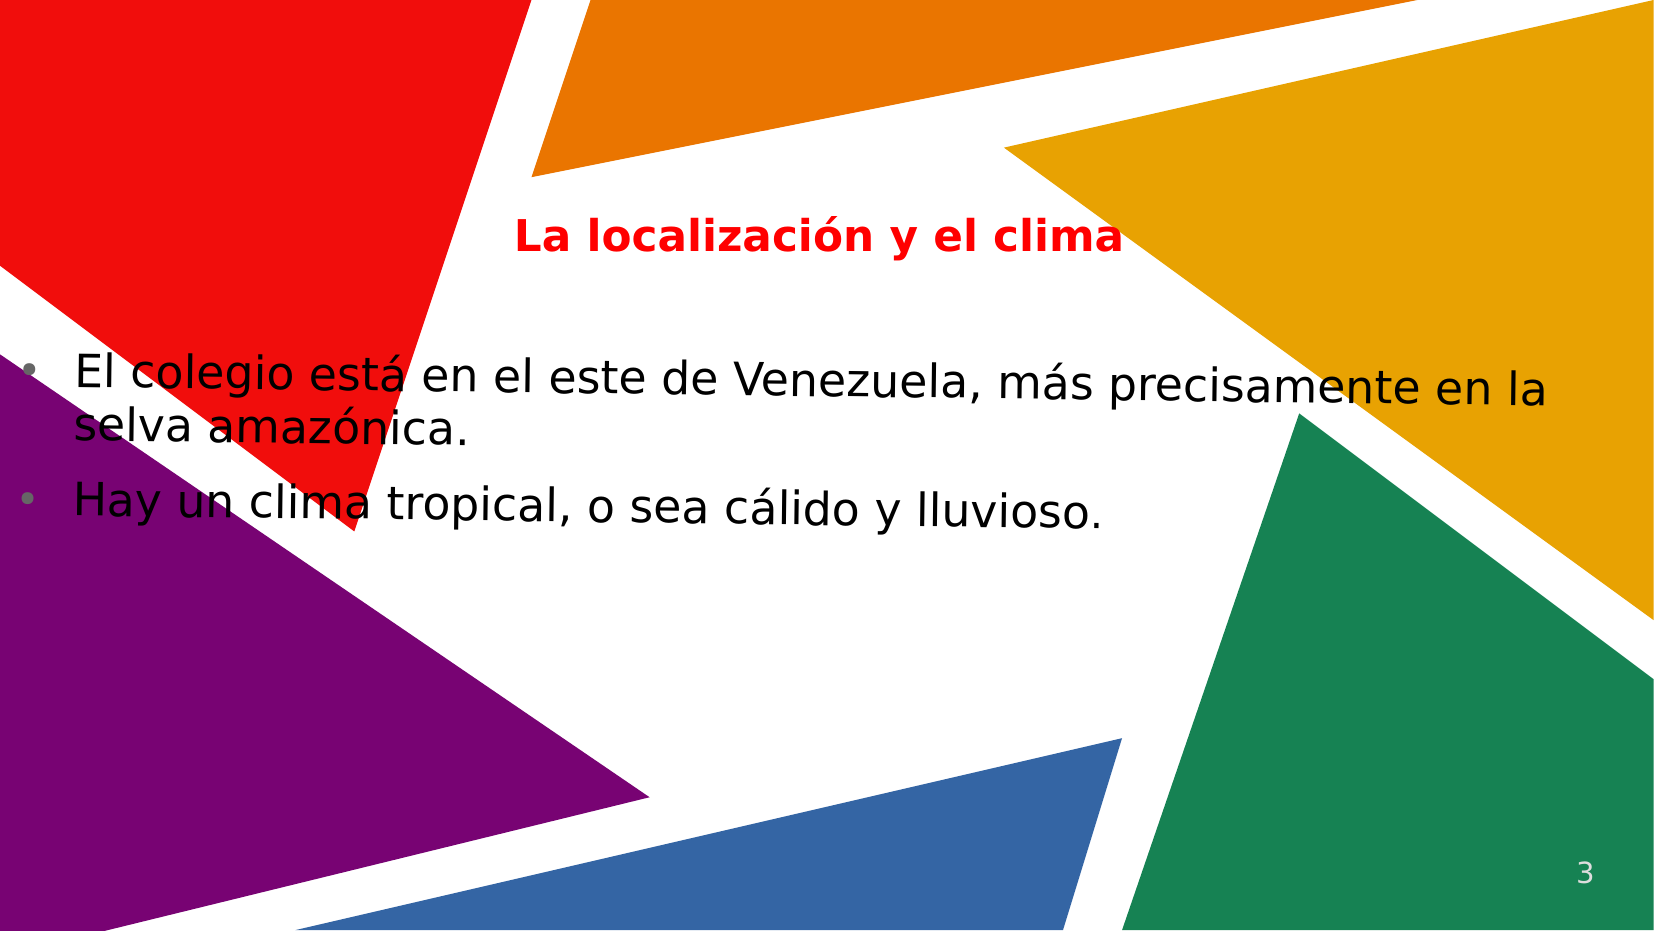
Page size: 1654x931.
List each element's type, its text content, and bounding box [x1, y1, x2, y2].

list El colegio está en el este de Venezuela, más precisamente en la selva amazónica. Hay un clima tropical, o sea cálido y lluvioso. [0, 343, 1654, 931]
title La localización y el clima [472, 147, 1182, 325]
